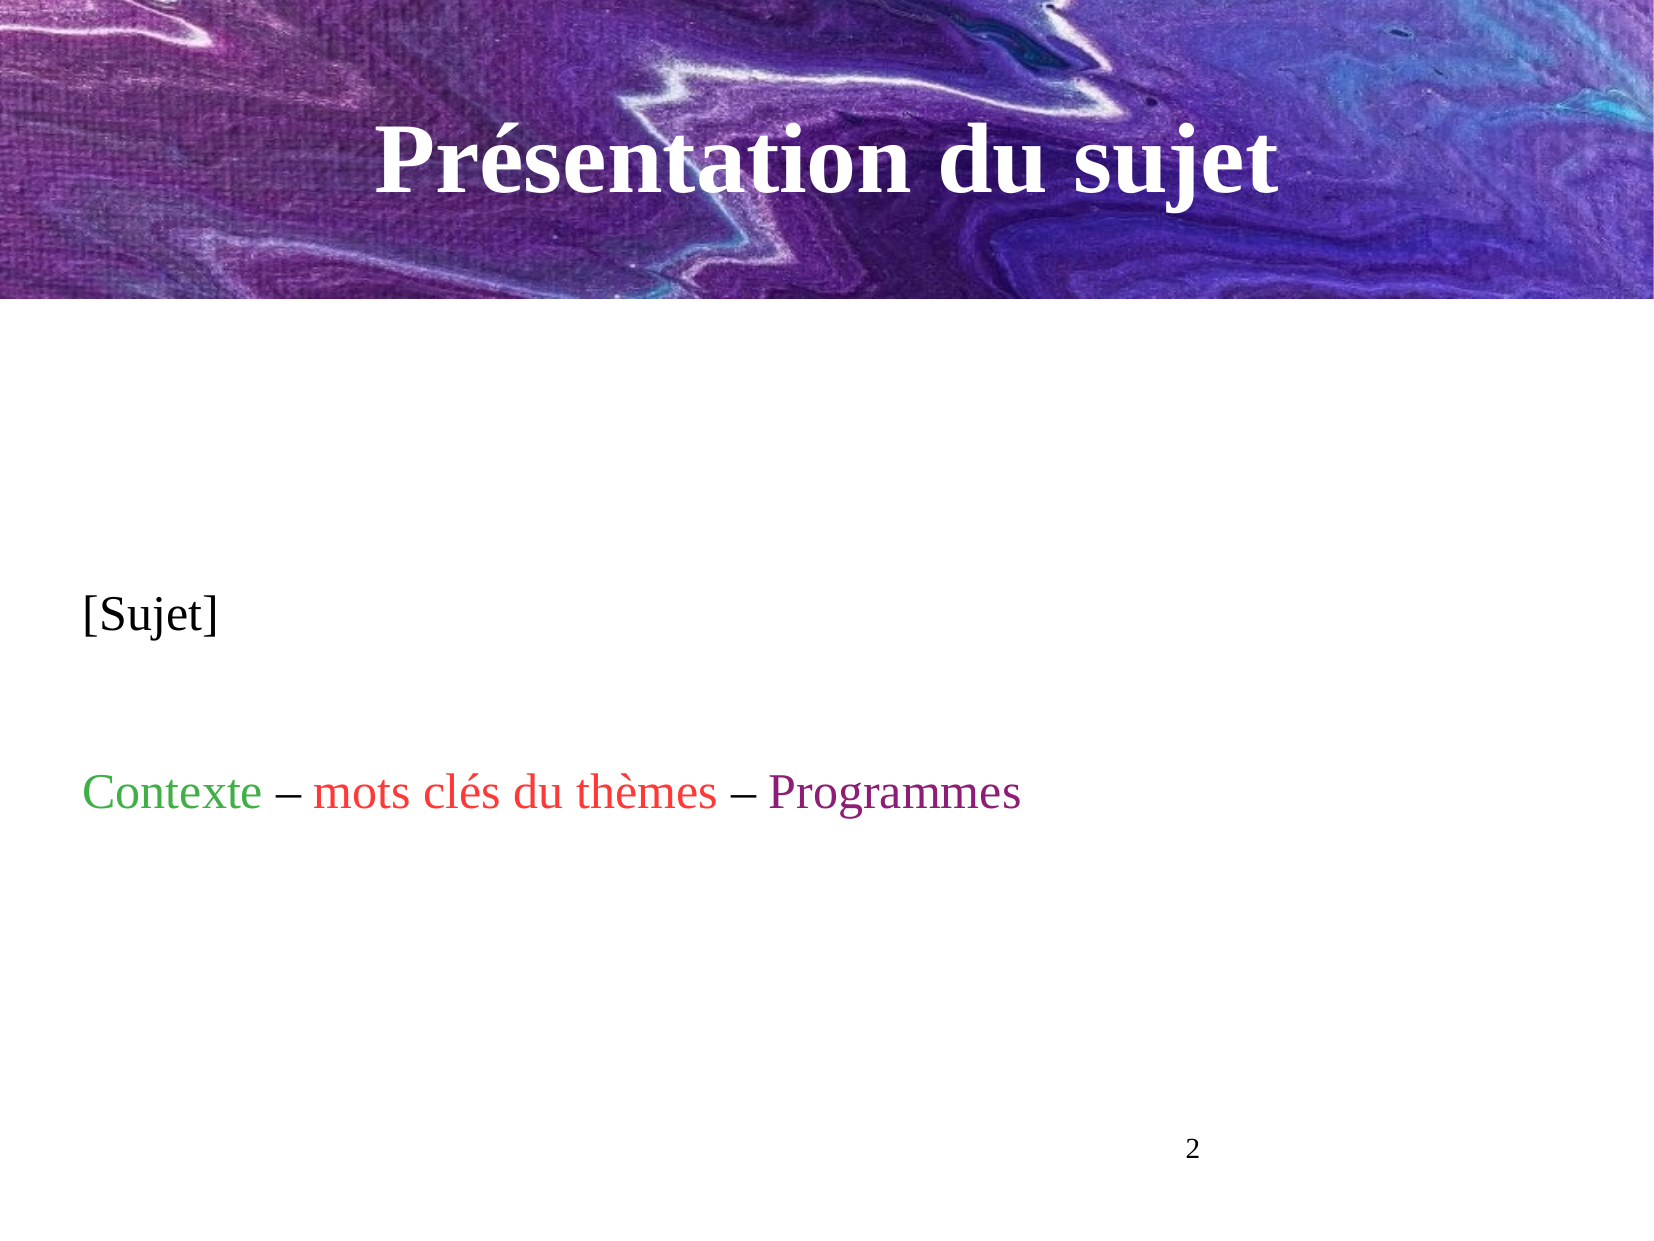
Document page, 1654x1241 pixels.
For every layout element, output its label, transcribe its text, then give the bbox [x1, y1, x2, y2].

title Présentation du sujet [82, 49, 1571, 257]
picture [0, 0, 1654, 299]
text_box [1185, 1129, 1571, 1216]
subtitle [Sujet] Contexte – mots clés du thèmes – Programmes [82, 299, 1571, 1109]
